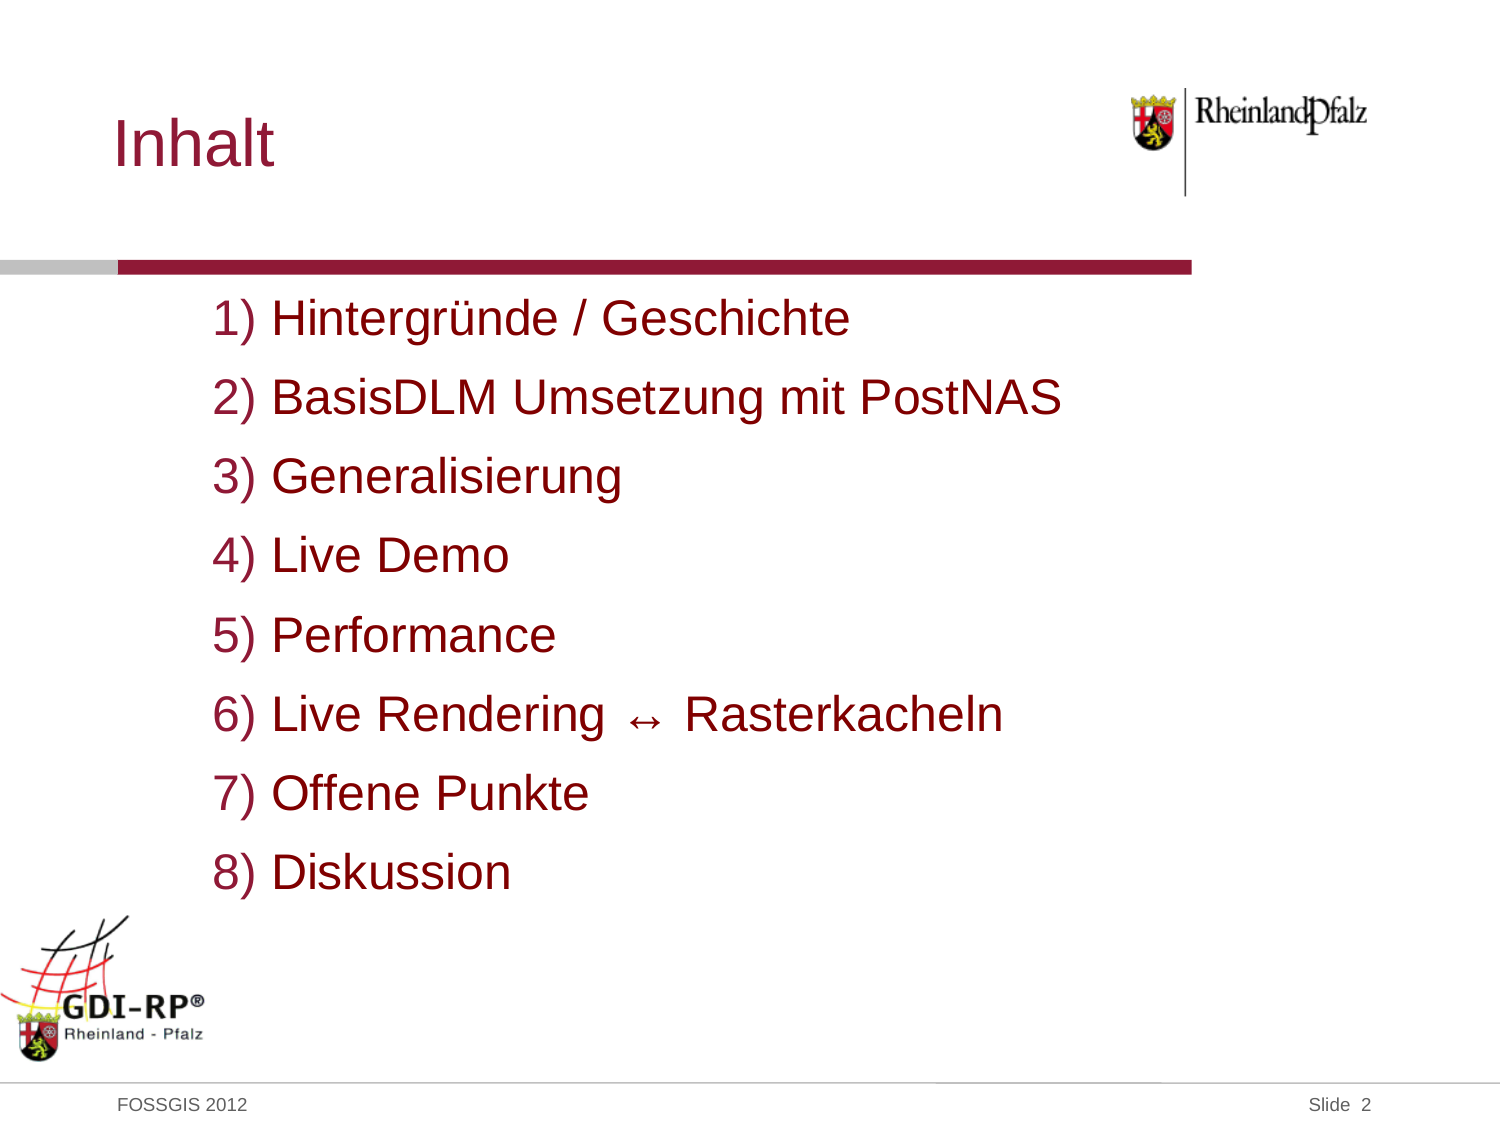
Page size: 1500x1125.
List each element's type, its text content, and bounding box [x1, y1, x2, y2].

list Hintergründe / Geschichte BasisDLM Umsetzung mit PostNAS Generalisierung Live Demo Performance Live Rendering ↔ Rasterkacheln Offene Punkte Diskussion [212, 295, 1477, 1031]
title Inhalt [112, 63, 1071, 224]
picture [1131, 88, 1447, 198]
picture [0, 915, 207, 1063]
